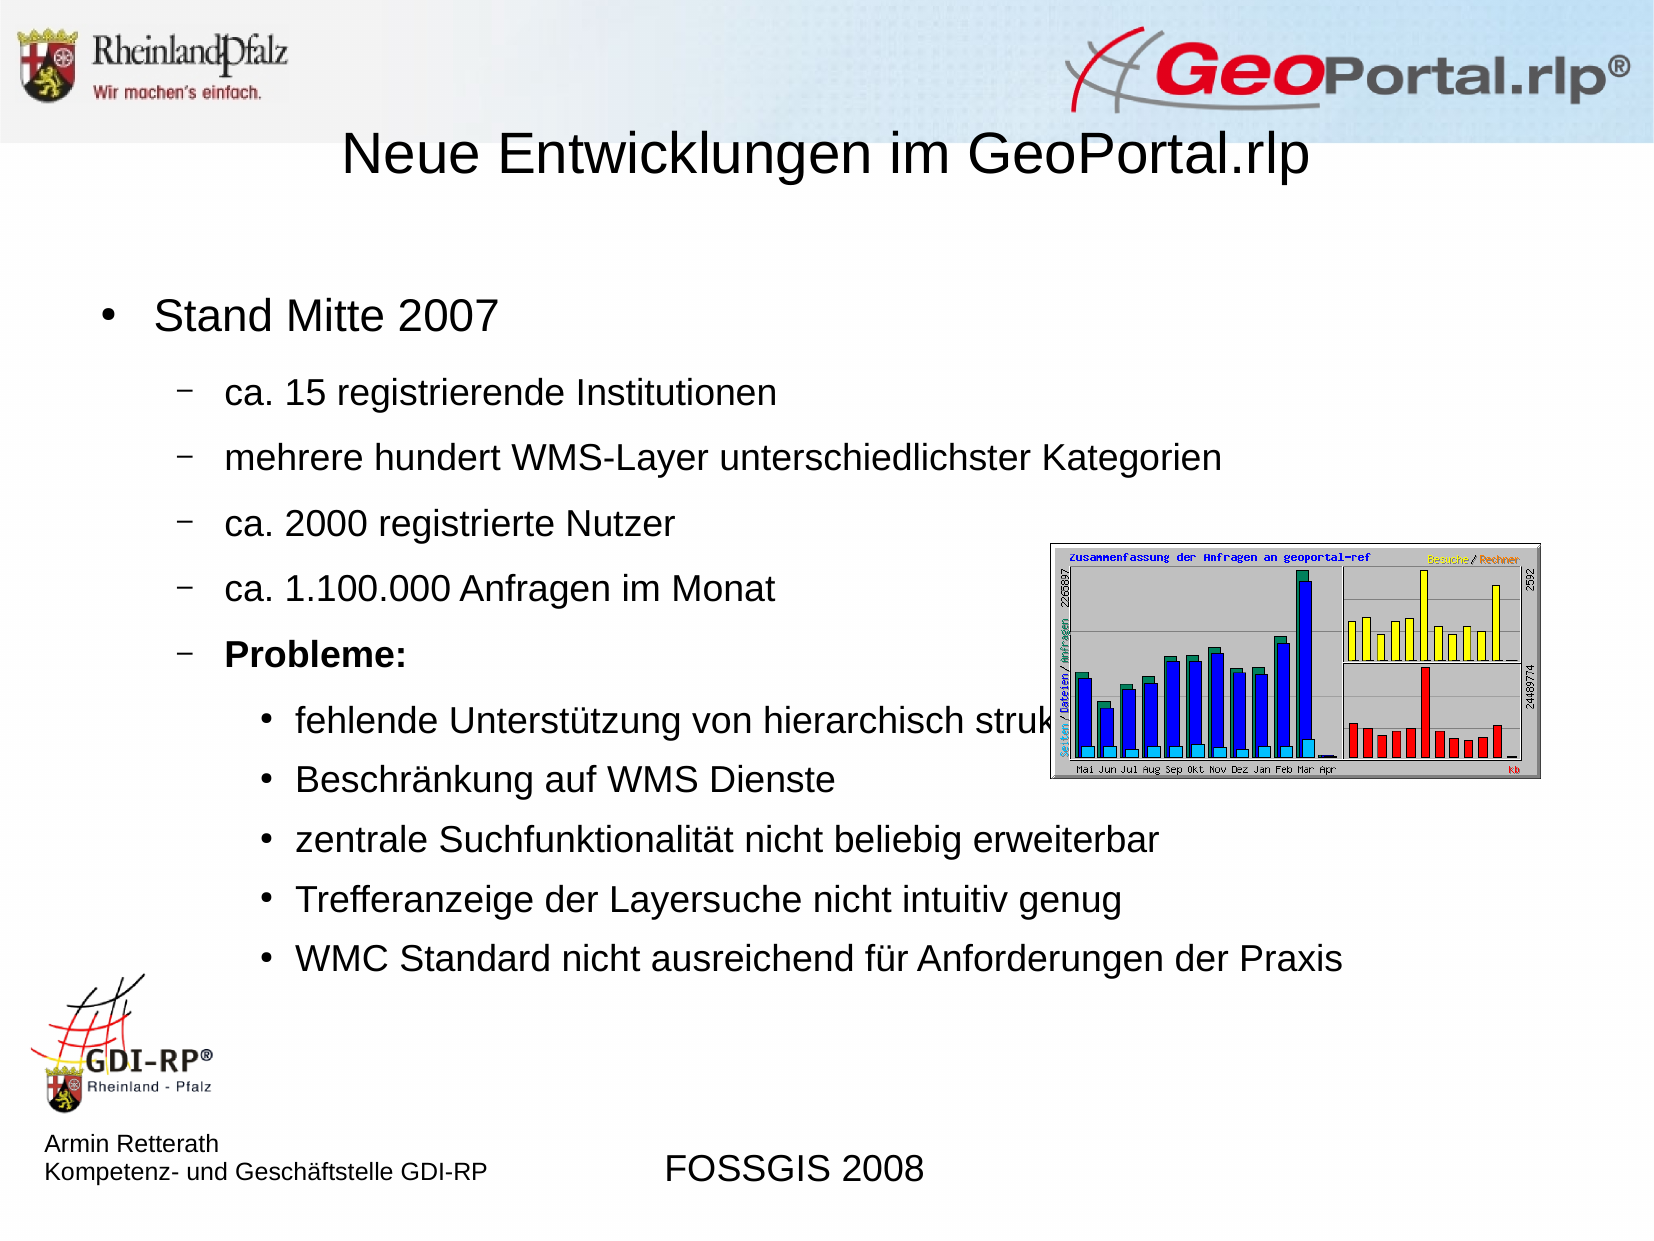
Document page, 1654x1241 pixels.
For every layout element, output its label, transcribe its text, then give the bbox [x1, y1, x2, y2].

list Stand Mitte 2007 ca. 15 registrierende Institutionen mehrere hundert WMS-Layer unterschiedlichster Kategorien ca. 2000 registrierte Nutzer ca. 1.100.000 Anfragen im Monat Probleme: fehlende Unterstützung von hierarchisch strukturierten WMS Layern Beschränkung auf WMS Dienste zentrale Suchfunktionalität nicht beliebig erweiterbar Trefferanzeige der Layersuche nicht intuitiv genug WMC Standard nicht ausreichend für Anforderungen der Praxis [82, 290, 1571, 1094]
title Neue Entwicklungen im GeoPortal.rlp [82, 49, 1571, 257]
picture [0, 0, 1654, 1241]
